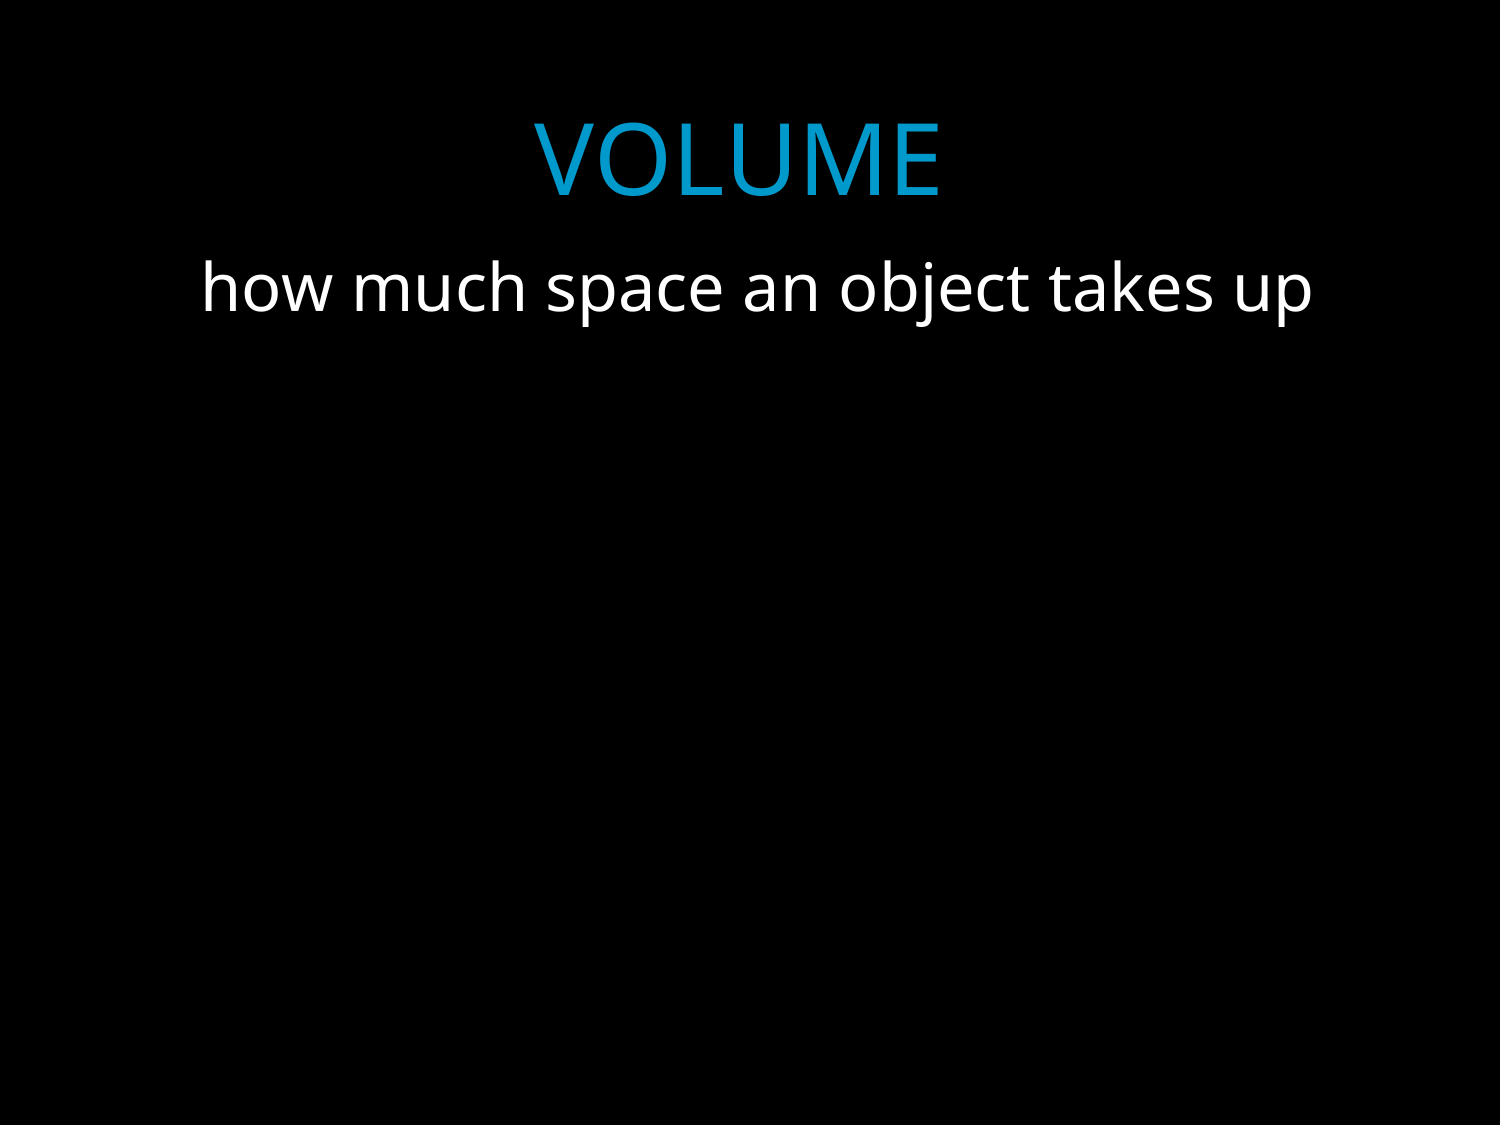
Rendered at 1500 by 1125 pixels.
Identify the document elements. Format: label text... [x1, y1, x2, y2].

text_box how much space an object takes up [185, 237, 1331, 333]
text_box VOLUME [520, 87, 960, 223]
